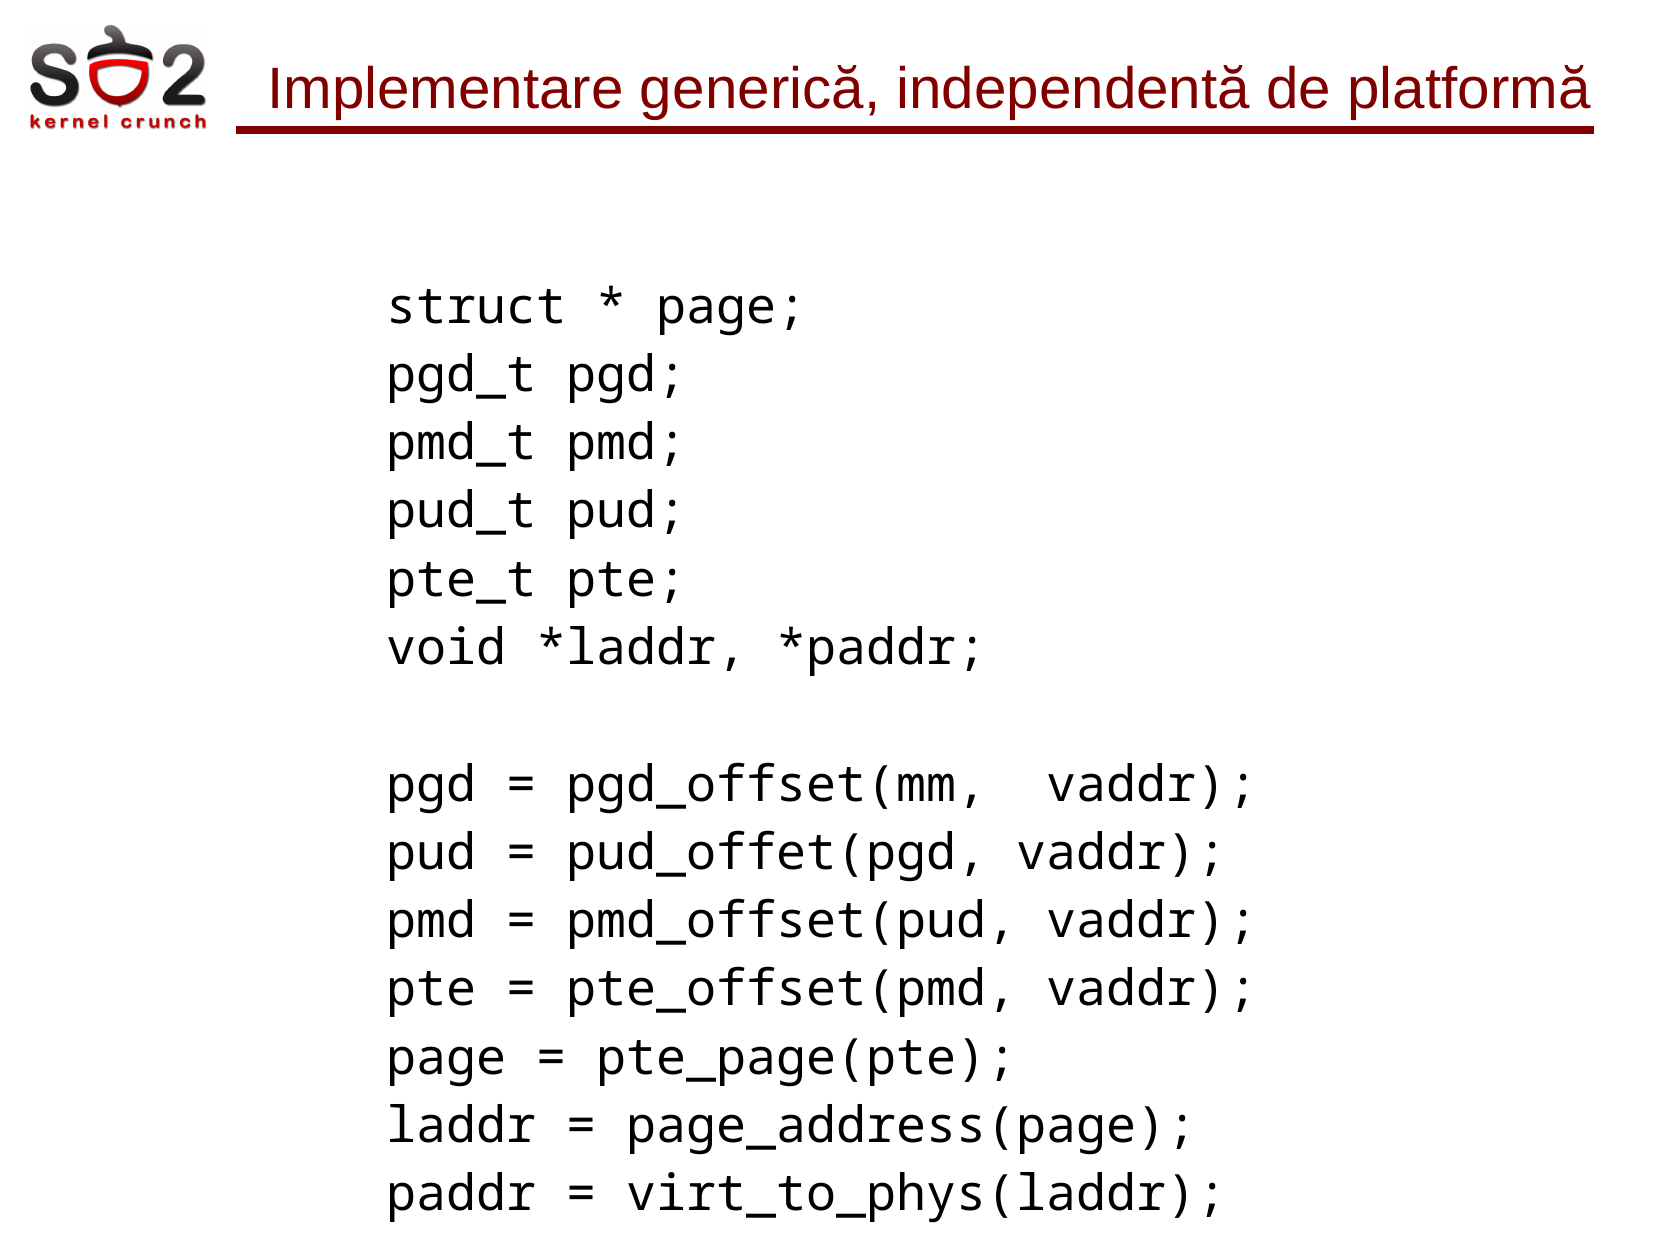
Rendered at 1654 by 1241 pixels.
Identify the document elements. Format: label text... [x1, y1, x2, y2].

title Implementare generică, independentă de platformă [180, 0, 1593, 193]
picture [29, 23, 180, 130]
text_box struct * page; pgd_t pgd; pmd_t pmd; pud_t pud; pte_t pte; void *laddr, *paddr; pgd = pgd_offset(mm, vaddr); pud = pud_offet(pgd, vaddr); pmd = pmd_offset(pud, vaddr); pte = pte_offset(pmd, vaddr); page = pte_page(pte); laddr = page_address(page); paddr = virt_to_phys(laddr); [371, 262, 1346, 1241]
